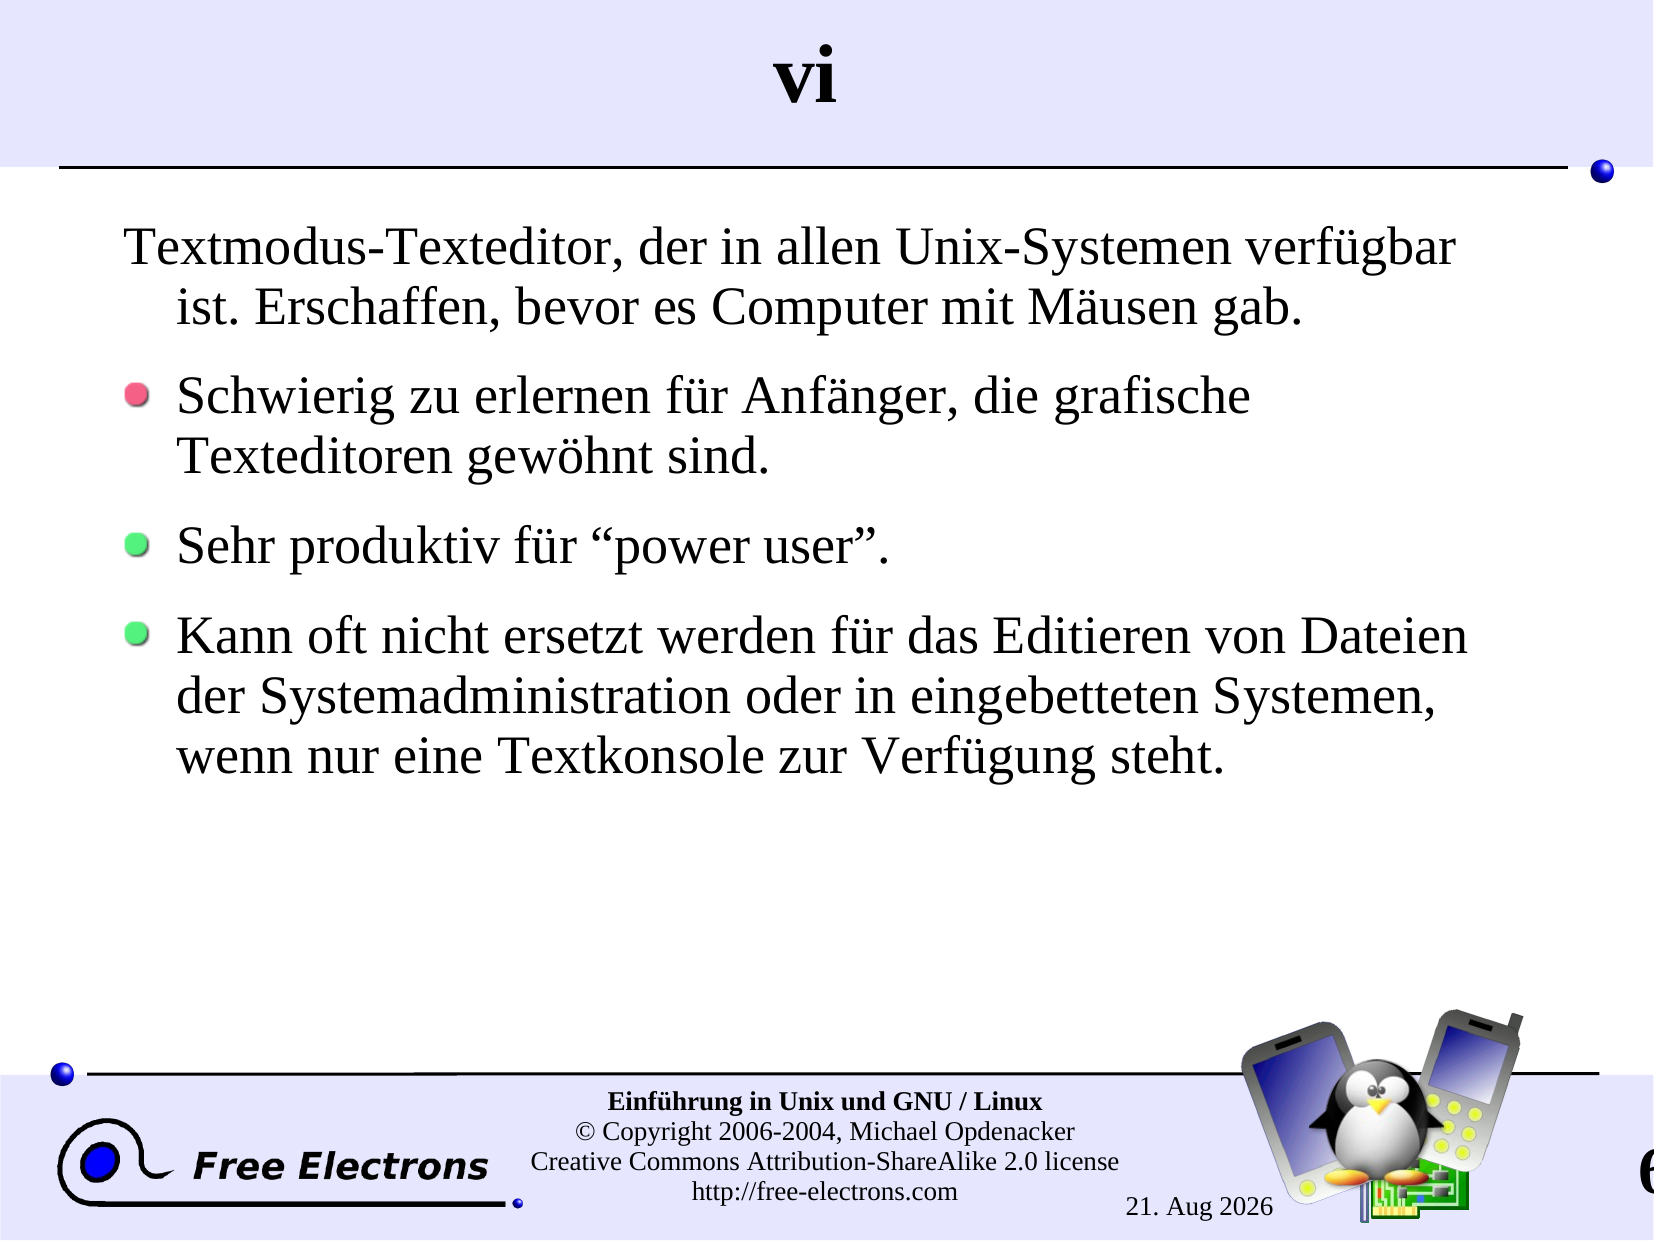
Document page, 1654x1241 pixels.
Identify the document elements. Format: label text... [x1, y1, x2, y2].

picture [50, 1107, 527, 1216]
list Textmodus-Texteditor, der in allen Unix-Systemen verfügbar ist. Erschaffen, bevor es Computer mit Mäusen gab. Schwierig zu erlernen für Anfänger, die grafische Texteditoren gewöhnt sind. Sehr produktiv für “power user”. Kann oft nicht ersetzt werden für das Editieren von Dateien der Systemadministration oder in eingebetteten Systemen, wenn nur eine Textkonsole zur Verfügung steht. [105, 216, 1518, 1066]
picture [1231, 1007, 1538, 1241]
title vi [60, 12, 1551, 138]
